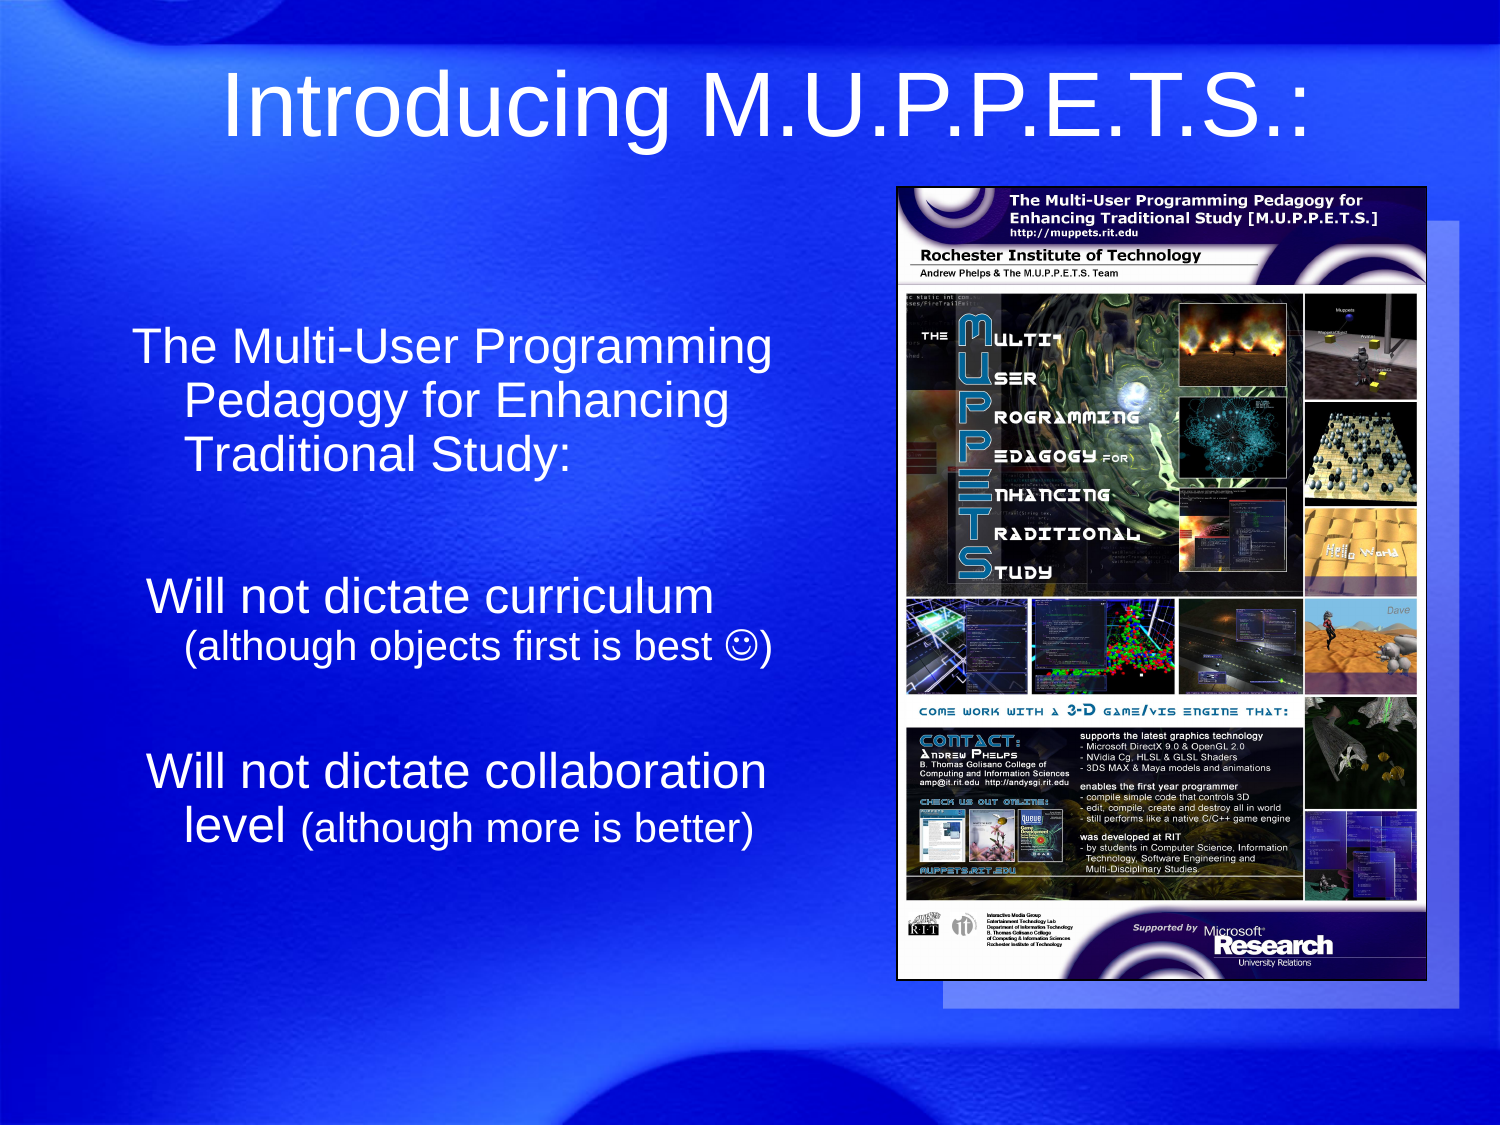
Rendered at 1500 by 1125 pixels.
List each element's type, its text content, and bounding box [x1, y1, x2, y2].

text_box [943, 220, 1460, 1009]
text_box The Multi-User Programming Pedagogy for Enhancing Traditional Study: Will not dictate curriculum (although objects first is best ) Will not dictate collaboration level (although more is better) [75, 312, 826, 963]
title Introducing M.U.P.P.E.T.S.: [62, 37, 1440, 163]
picture [0, 0, 1500, 1125]
